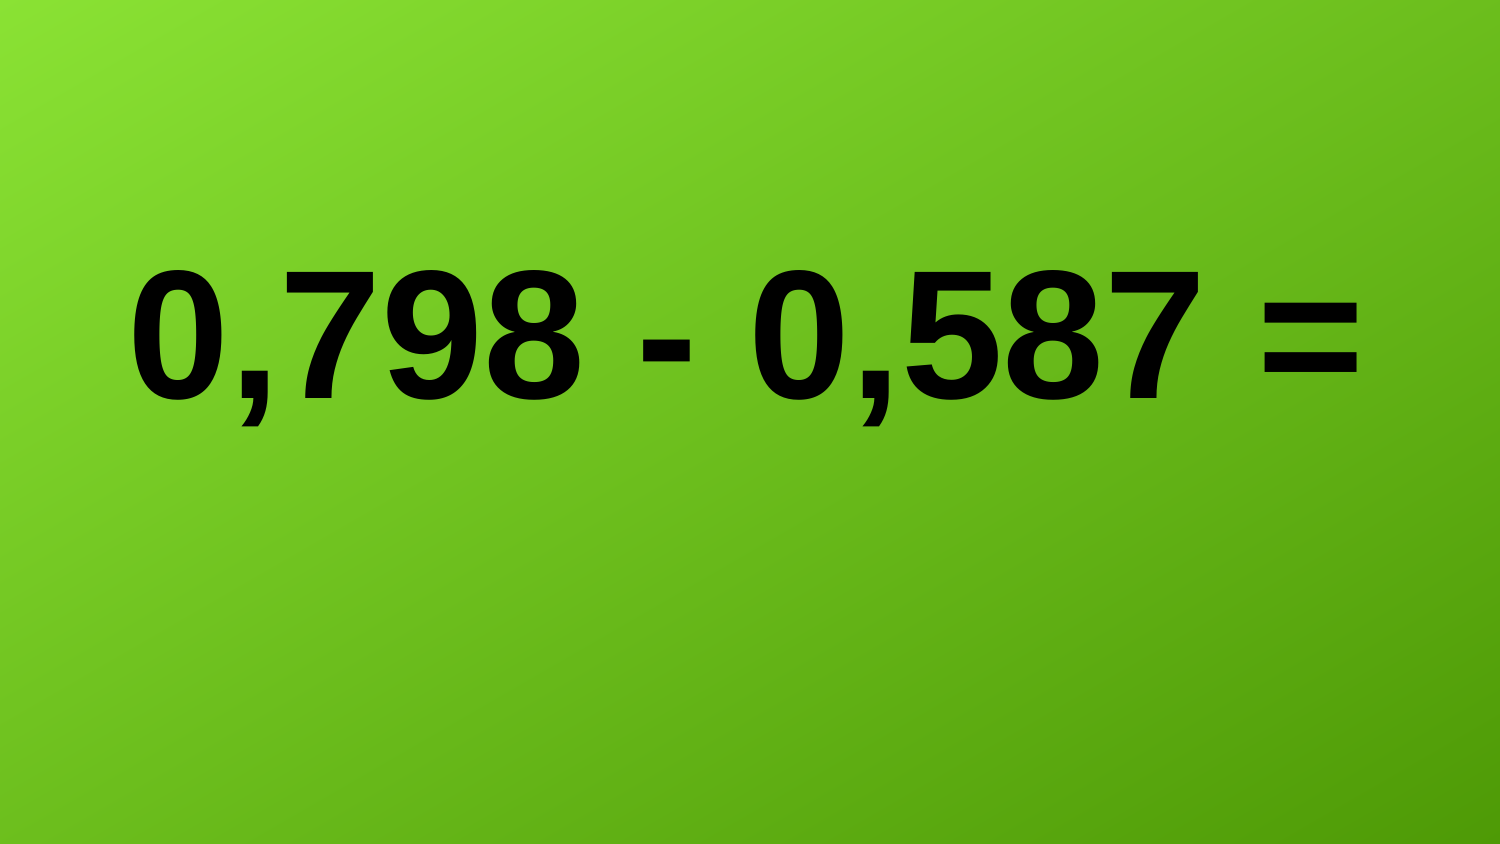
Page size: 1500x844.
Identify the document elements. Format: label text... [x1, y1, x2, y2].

text_box 0,798 - 0,587 = [112, 259, 1388, 450]
